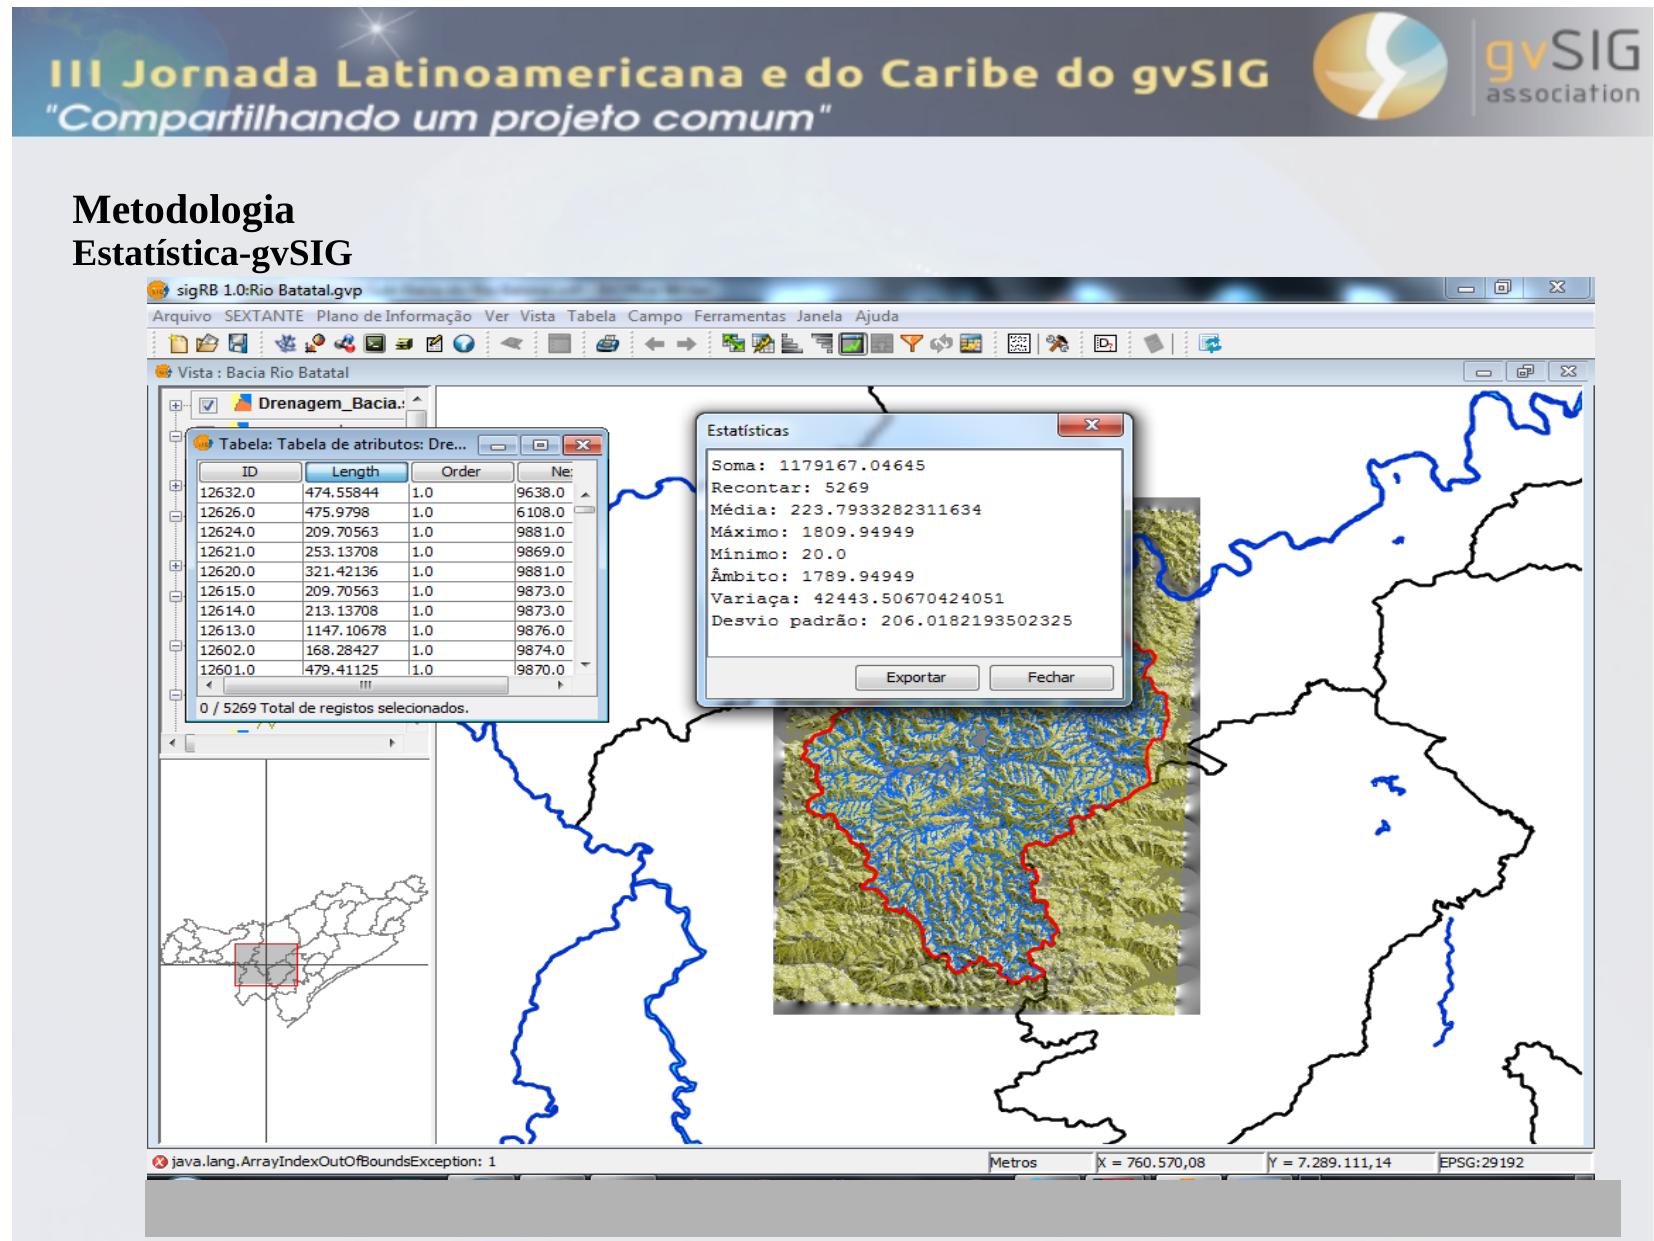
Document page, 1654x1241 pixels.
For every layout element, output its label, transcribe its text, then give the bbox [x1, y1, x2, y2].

table_header Metodologia Estatística-gvSIG [57, 178, 443, 284]
picture [12, 7, 1654, 1241]
table_header [145, 1180, 1621, 1237]
